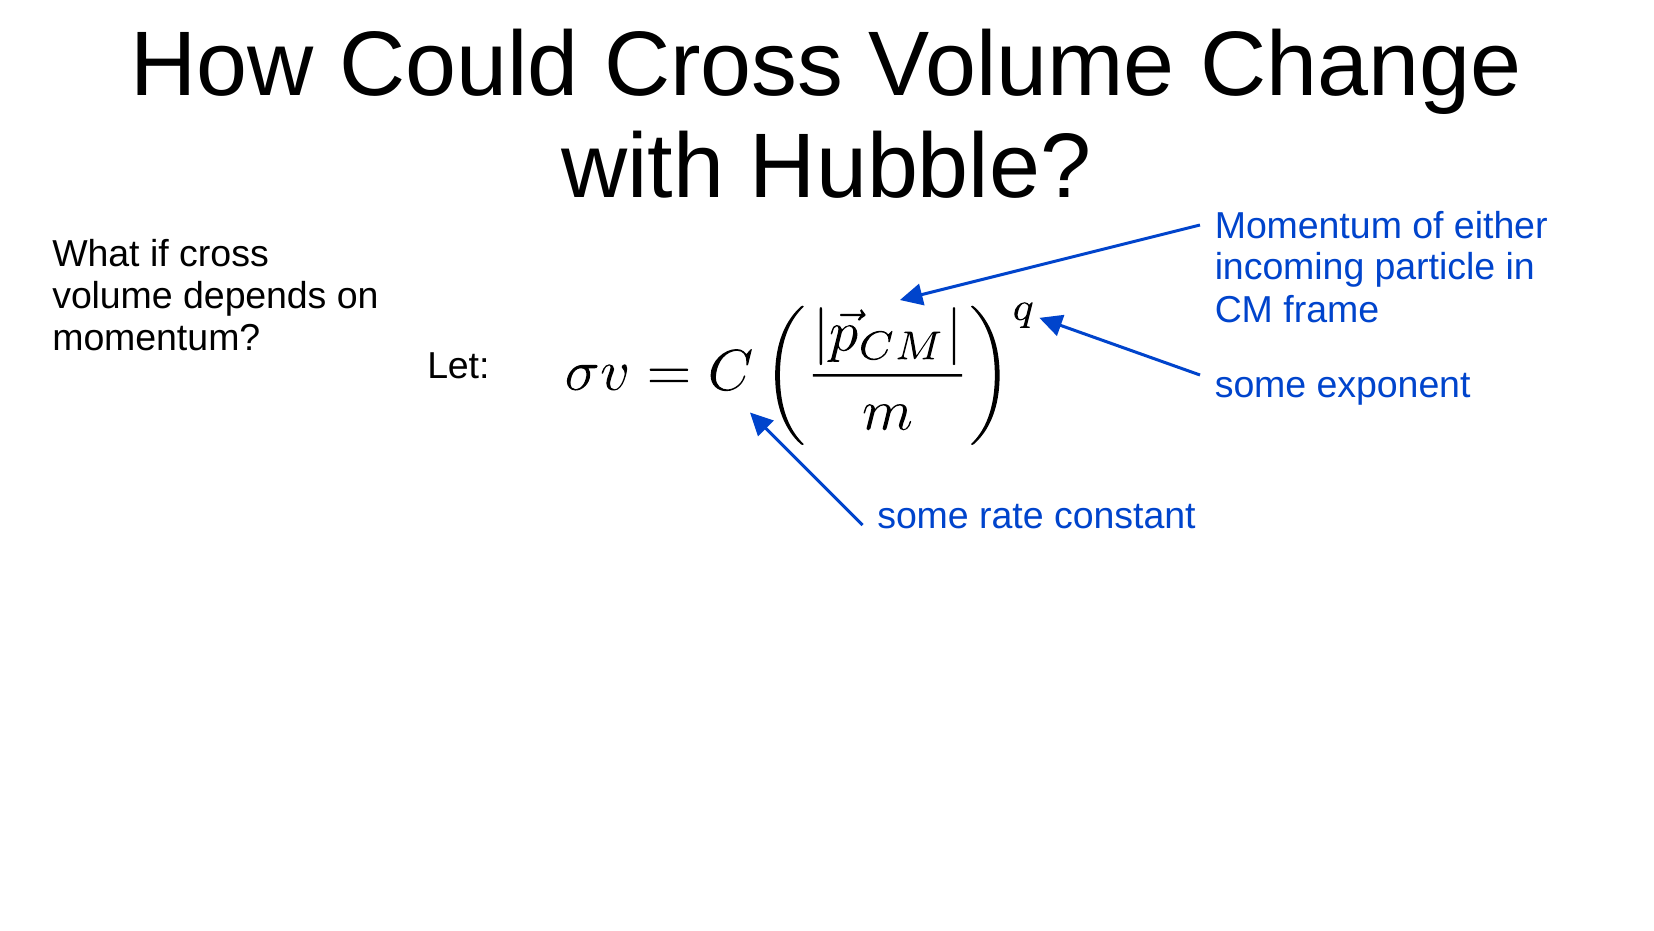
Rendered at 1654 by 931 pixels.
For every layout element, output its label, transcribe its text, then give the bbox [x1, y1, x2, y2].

picture [562, 300, 1035, 448]
text_box Let: [412, 337, 562, 395]
text_box Momentum of either incoming particle in CM frame [1200, 196, 1576, 338]
title How Could Cross Volume Change with Hubble? [82, 12, 1571, 218]
text_box some exponent [1200, 355, 1576, 413]
text_box some rate constant [862, 487, 1276, 545]
text_box What if cross volume depends on momentum? [37, 225, 413, 376]
